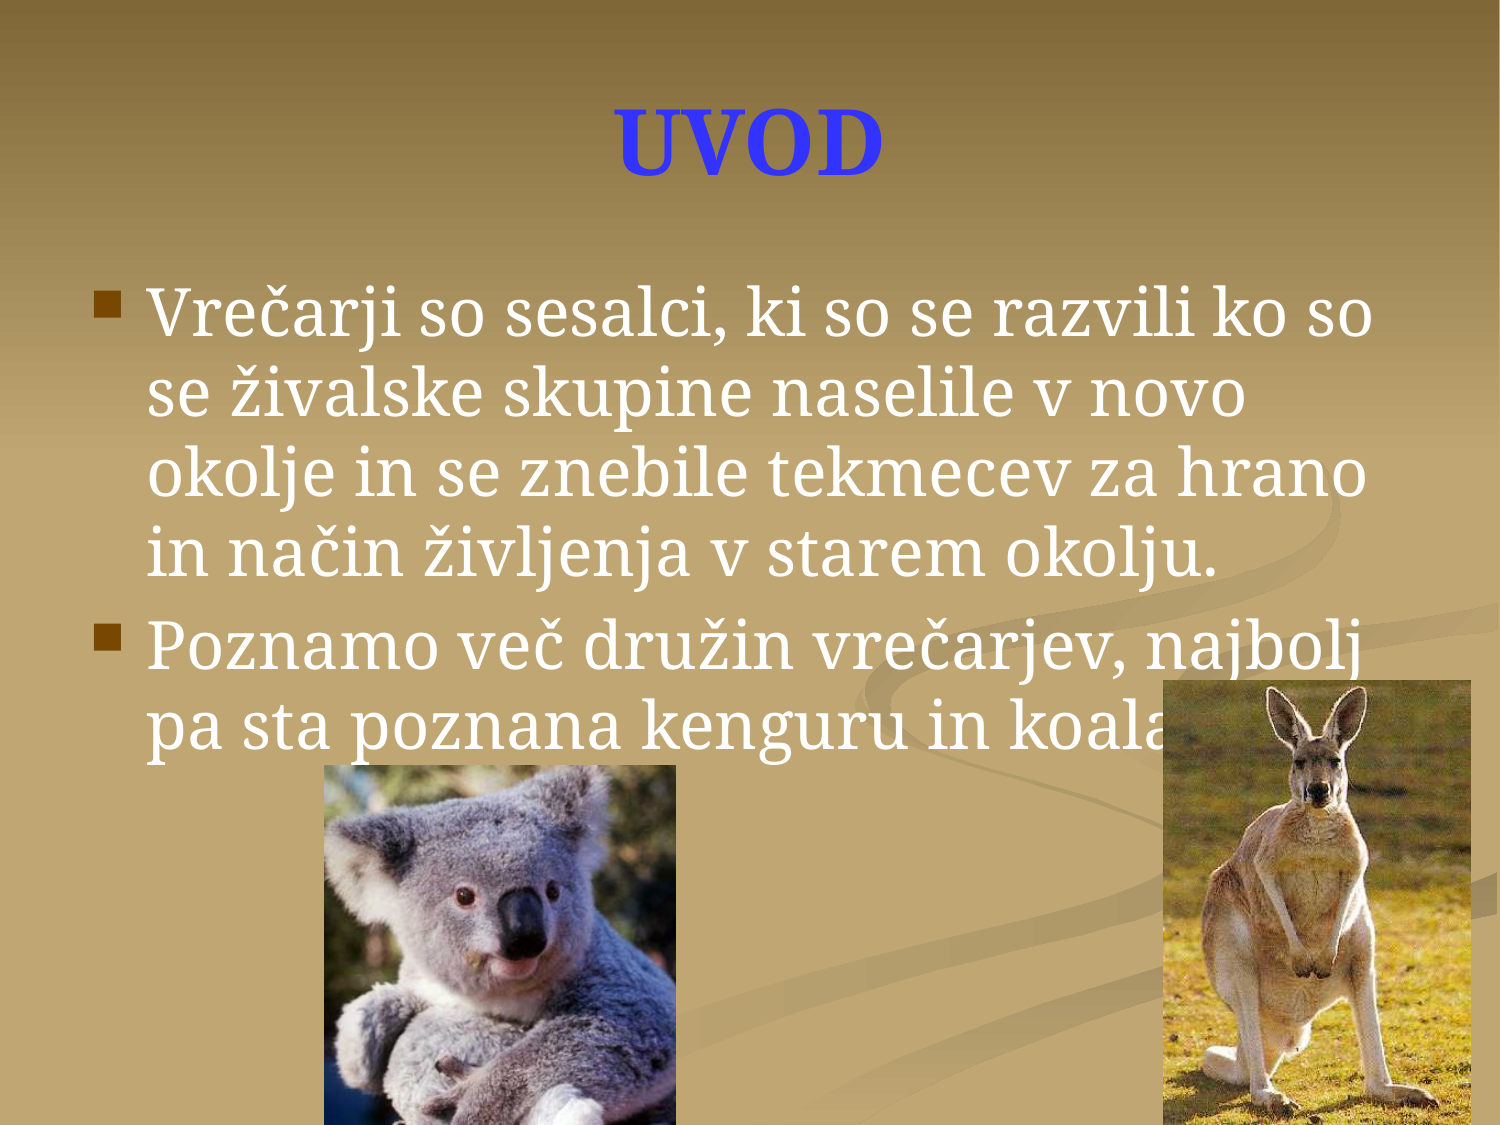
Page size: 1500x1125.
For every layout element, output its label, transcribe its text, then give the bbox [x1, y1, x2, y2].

picture [324, 765, 676, 1125]
list Vrečarji so sesalci, ki so se razvili ko so se živalske skupine naselile v novo okolje in se znebile tekmecev za hrano in način življenja v starem okolju. Poznamo več družin vrečarjev, najbolj pa sta poznana kenguru in koala. [75, 262, 1425, 1005]
picture [1163, 680, 1471, 1125]
title UVOD [75, 45, 1425, 233]
